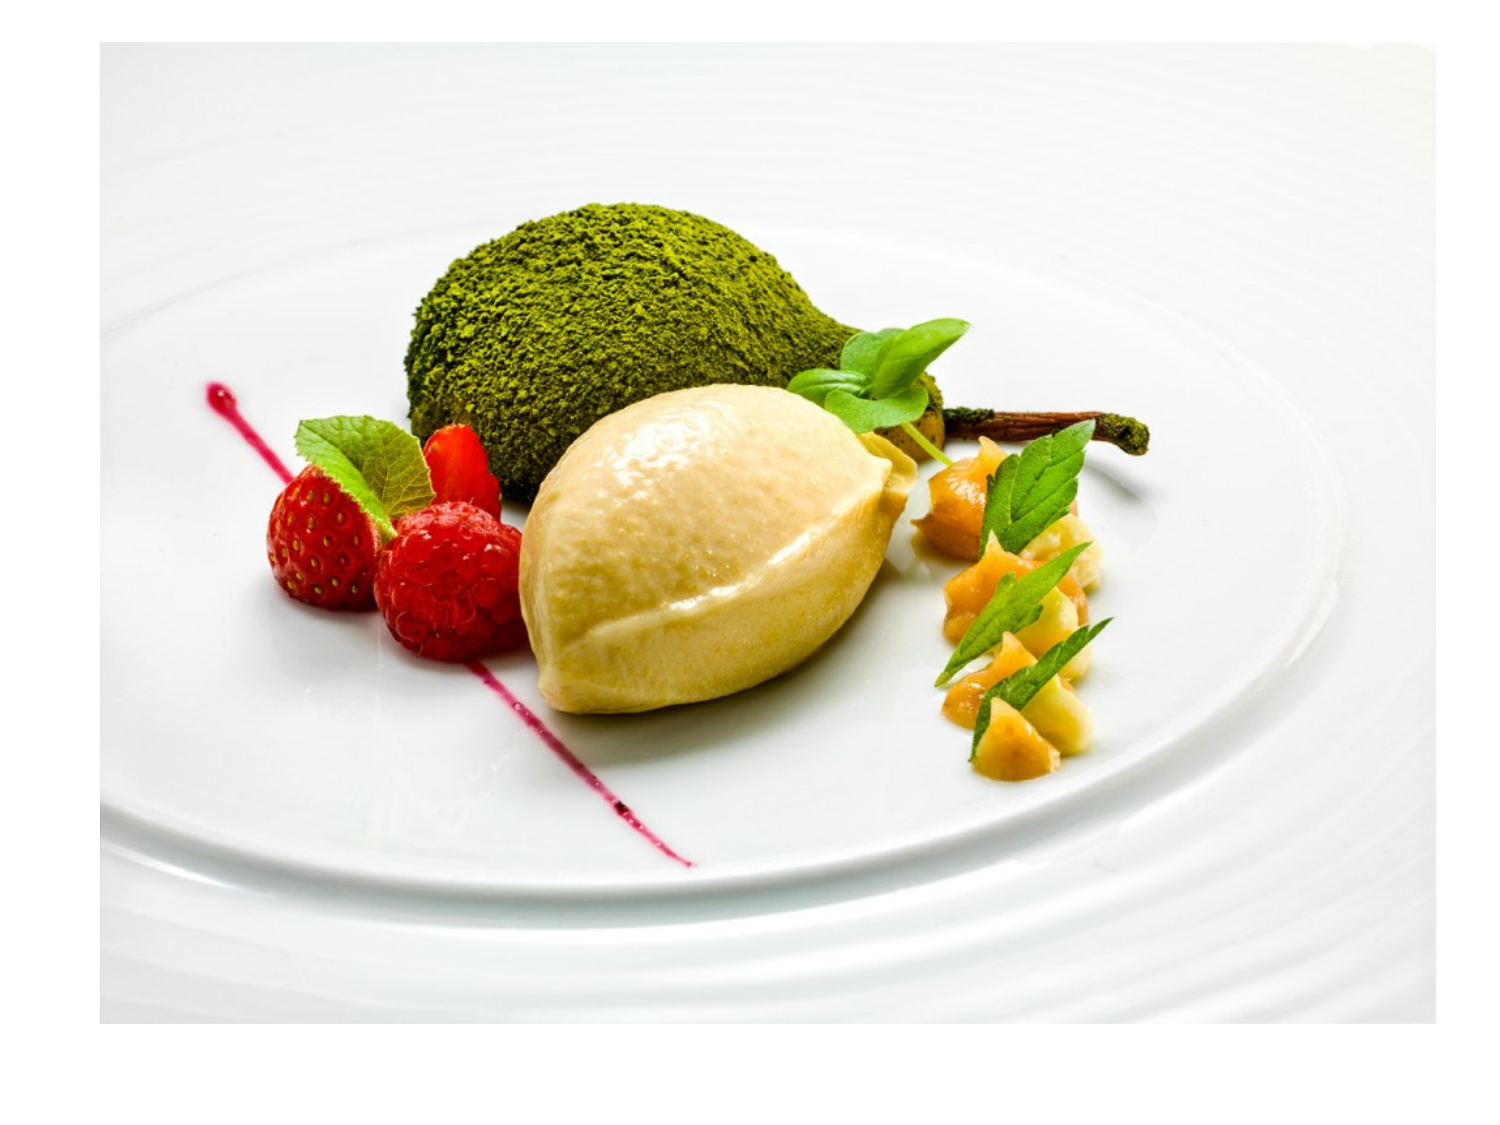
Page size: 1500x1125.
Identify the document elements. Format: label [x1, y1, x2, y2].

picture [100, 42, 1436, 1024]
